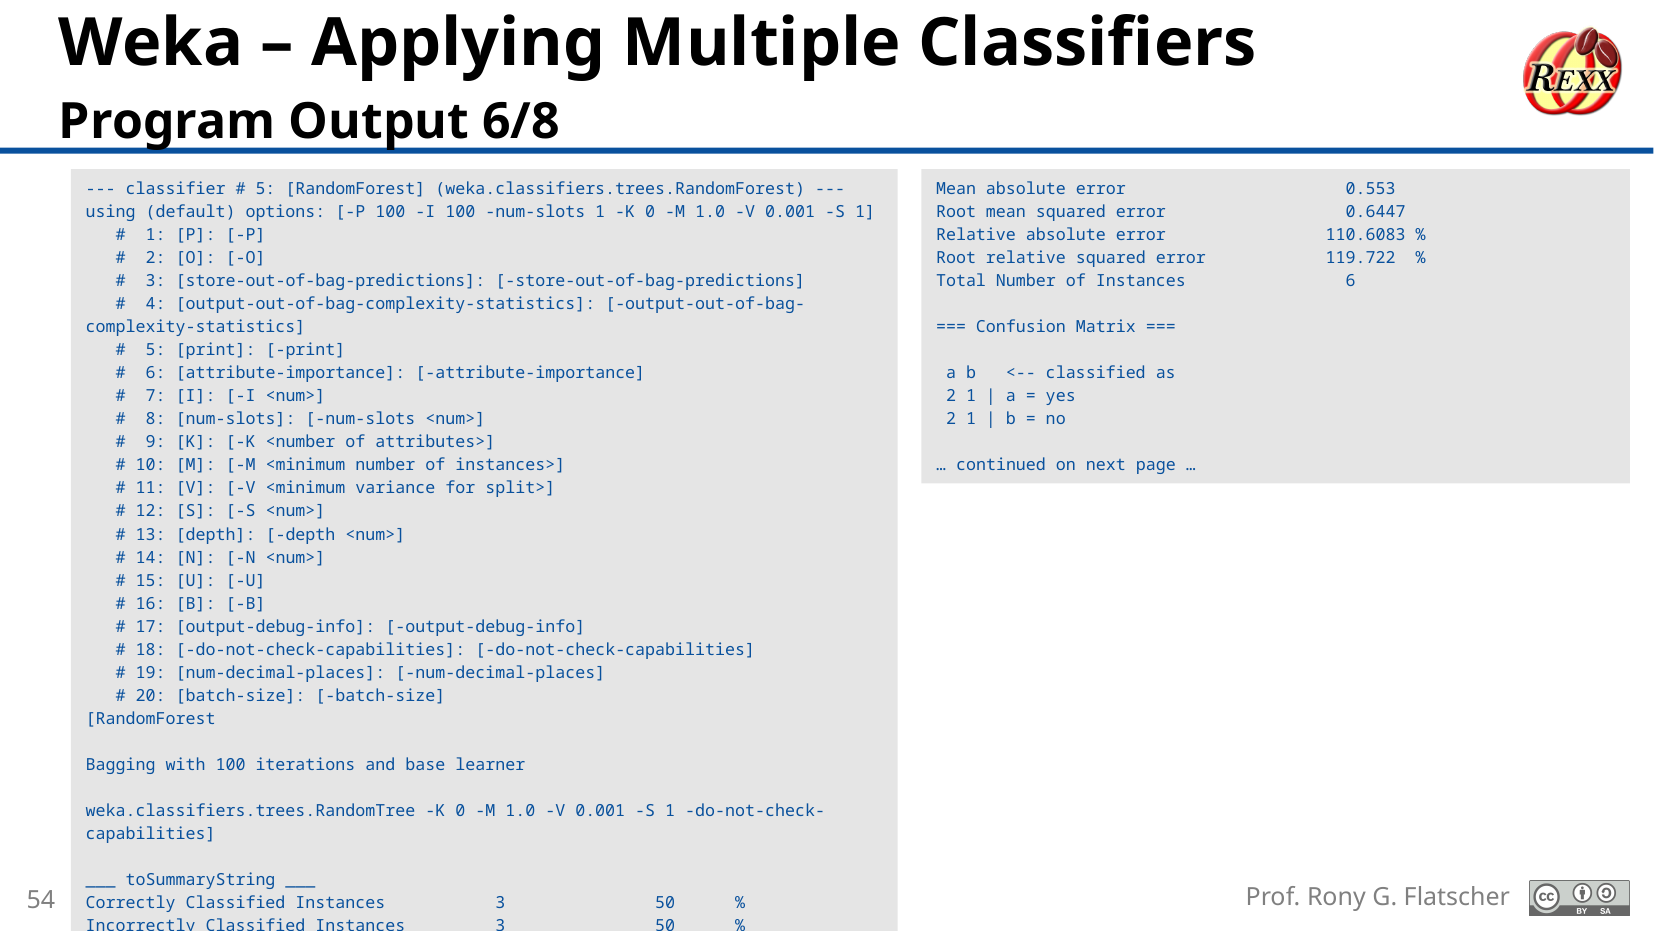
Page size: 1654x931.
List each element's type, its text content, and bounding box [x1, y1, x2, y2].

text_box --- classifier # 5: [RandomForest] (weka.classifiers.trees.RandomForest) --- using (default) options: [-P 100 -I 100 -num-slots 1 -K 0 -M 1.0 -V 0.001 -S 1] # 1: [P]: [-P] # 2: [O]: [-O] # 3: [store-out-of-bag-predictions]: [-store-out-of-bag-predictions] # 4: [output-out-of-bag-complexity-statistics]: [-output-out-of-bag-complexity-statistics] # 5: [print]: [-print] # 6: [attribute-importance]: [-attribute-importance] # 7: [I]: [-I <num>] # 8: [num-slots]: [-num-slots <num>] # 9: [K]: [-K <number of attributes>] # 10: [M]: [-M <minimum number of instances>] # 11: [V]: [-V <minimum variance for split>] # 12: [S]: [-S <num>] # 13: [depth]: [-depth <num>] # 14: [N]: [-N <num>] # 15: [U]: [-U] # 16: [B]: [-B] # 17: [output-debug-info]: [-output-debug-info] # 18: [-do-not-check-capabilities]: [-do-not-check-capabilities] # 19: [num-decimal-places]: [-num-decimal-places] # 20: [batch-size]: [-batch-size] [RandomForest Bagging with 100 iterations and base learner weka.classifiers.trees.RandomTree -K 0 -M 1.0 -V 0.001 -S 1 -do-not-check-capabilities] ___ toSummaryString ___ Correctly Classified Instances 3 50 % Incorrectly Classified Instances 3 50 % Kappa statistic 0 [70, 169, 898, 923]
text_box Mean absolute error 0.553 Root mean squared error 0.6447 Relative absolute error 110.6083 % Root relative squared error 119.722 % Total Number of Instances 6 === Confusion Matrix === a b <-- classified as 2 1 | a = yes 2 1 | b = no … continued on next page … [921, 169, 1630, 467]
title Weka – Applying Multiple Classifiers Program Output 6/8 [0, 0, 1625, 150]
